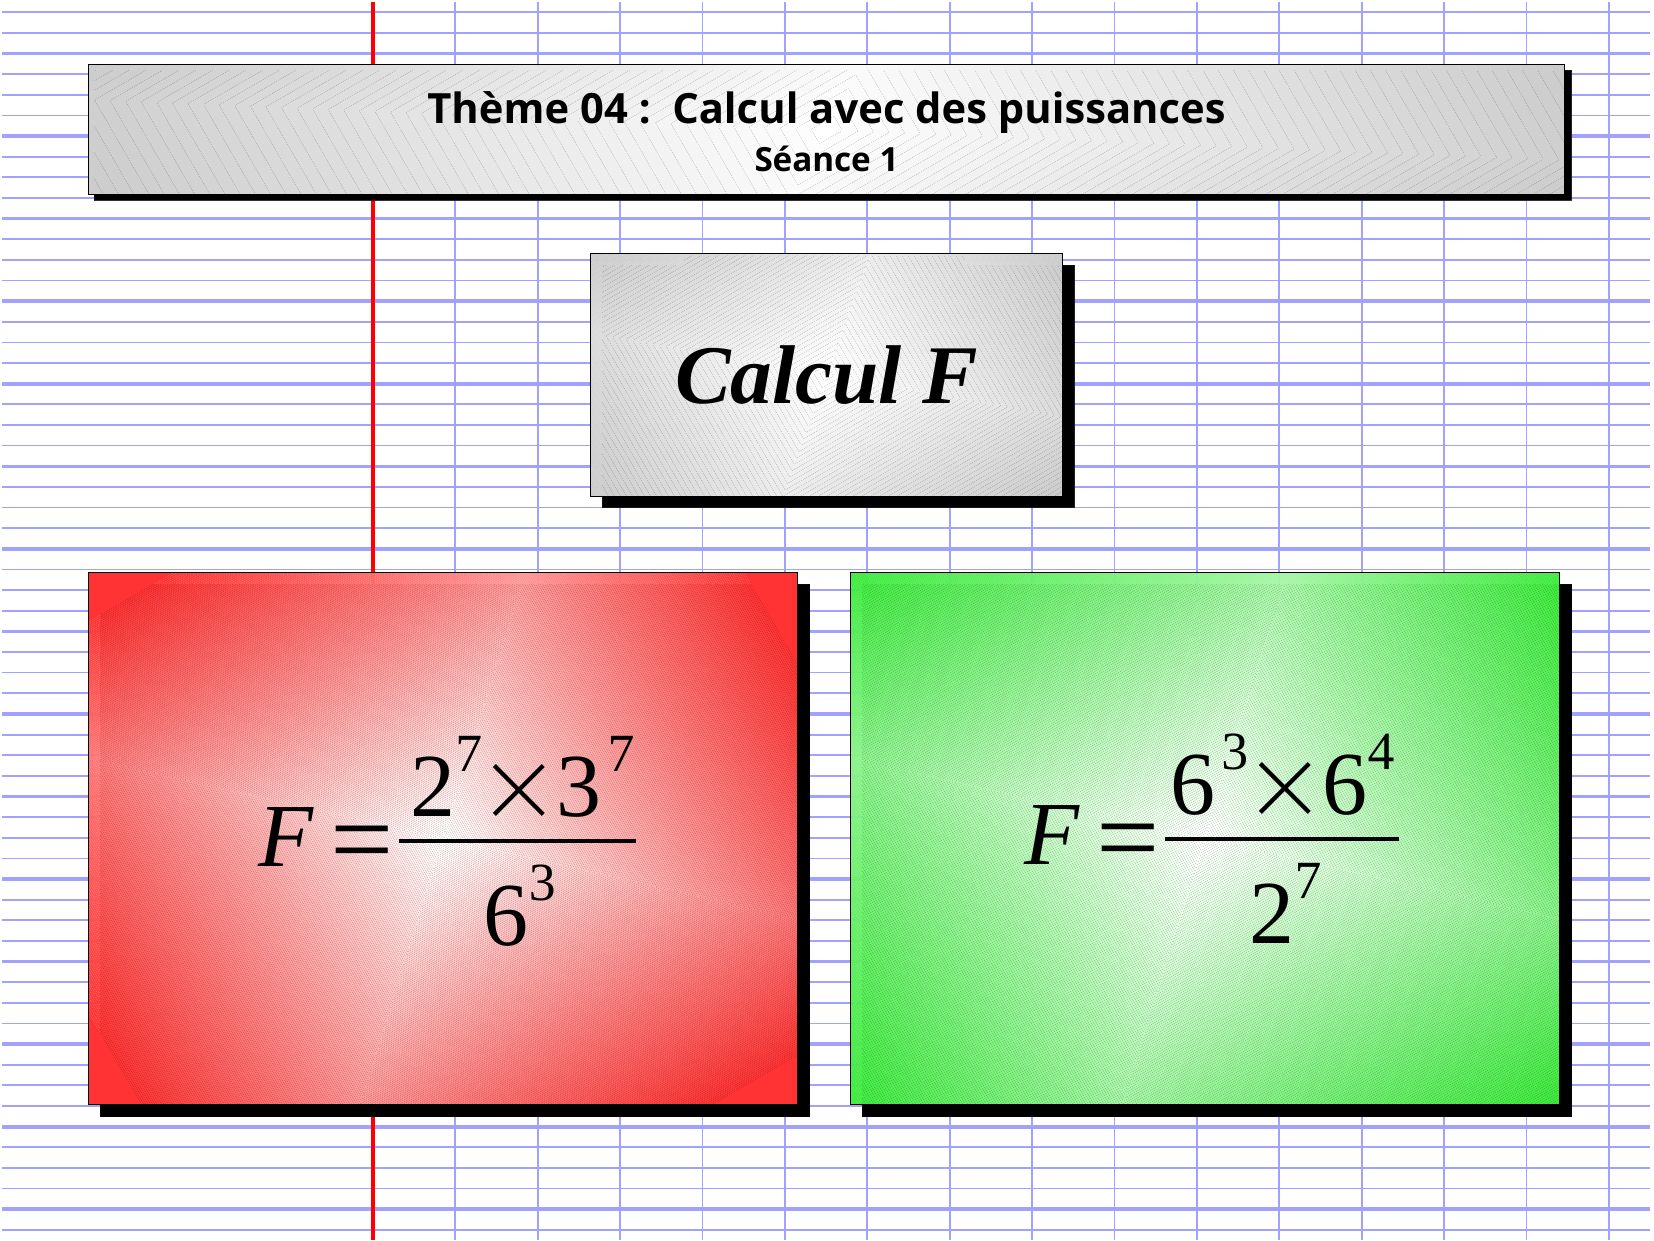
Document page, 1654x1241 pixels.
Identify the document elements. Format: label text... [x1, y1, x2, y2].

text_box [88, 572, 798, 1105]
text_box Calcul F [590, 253, 1063, 497]
chart [996, 718, 1427, 963]
text_box Thème 04 : Calcul avec des puissances Séance 1 [88, 64, 1565, 195]
text_box [850, 572, 1560, 1105]
chart [230, 720, 664, 965]
picture [0, 0, 1654, 1241]
